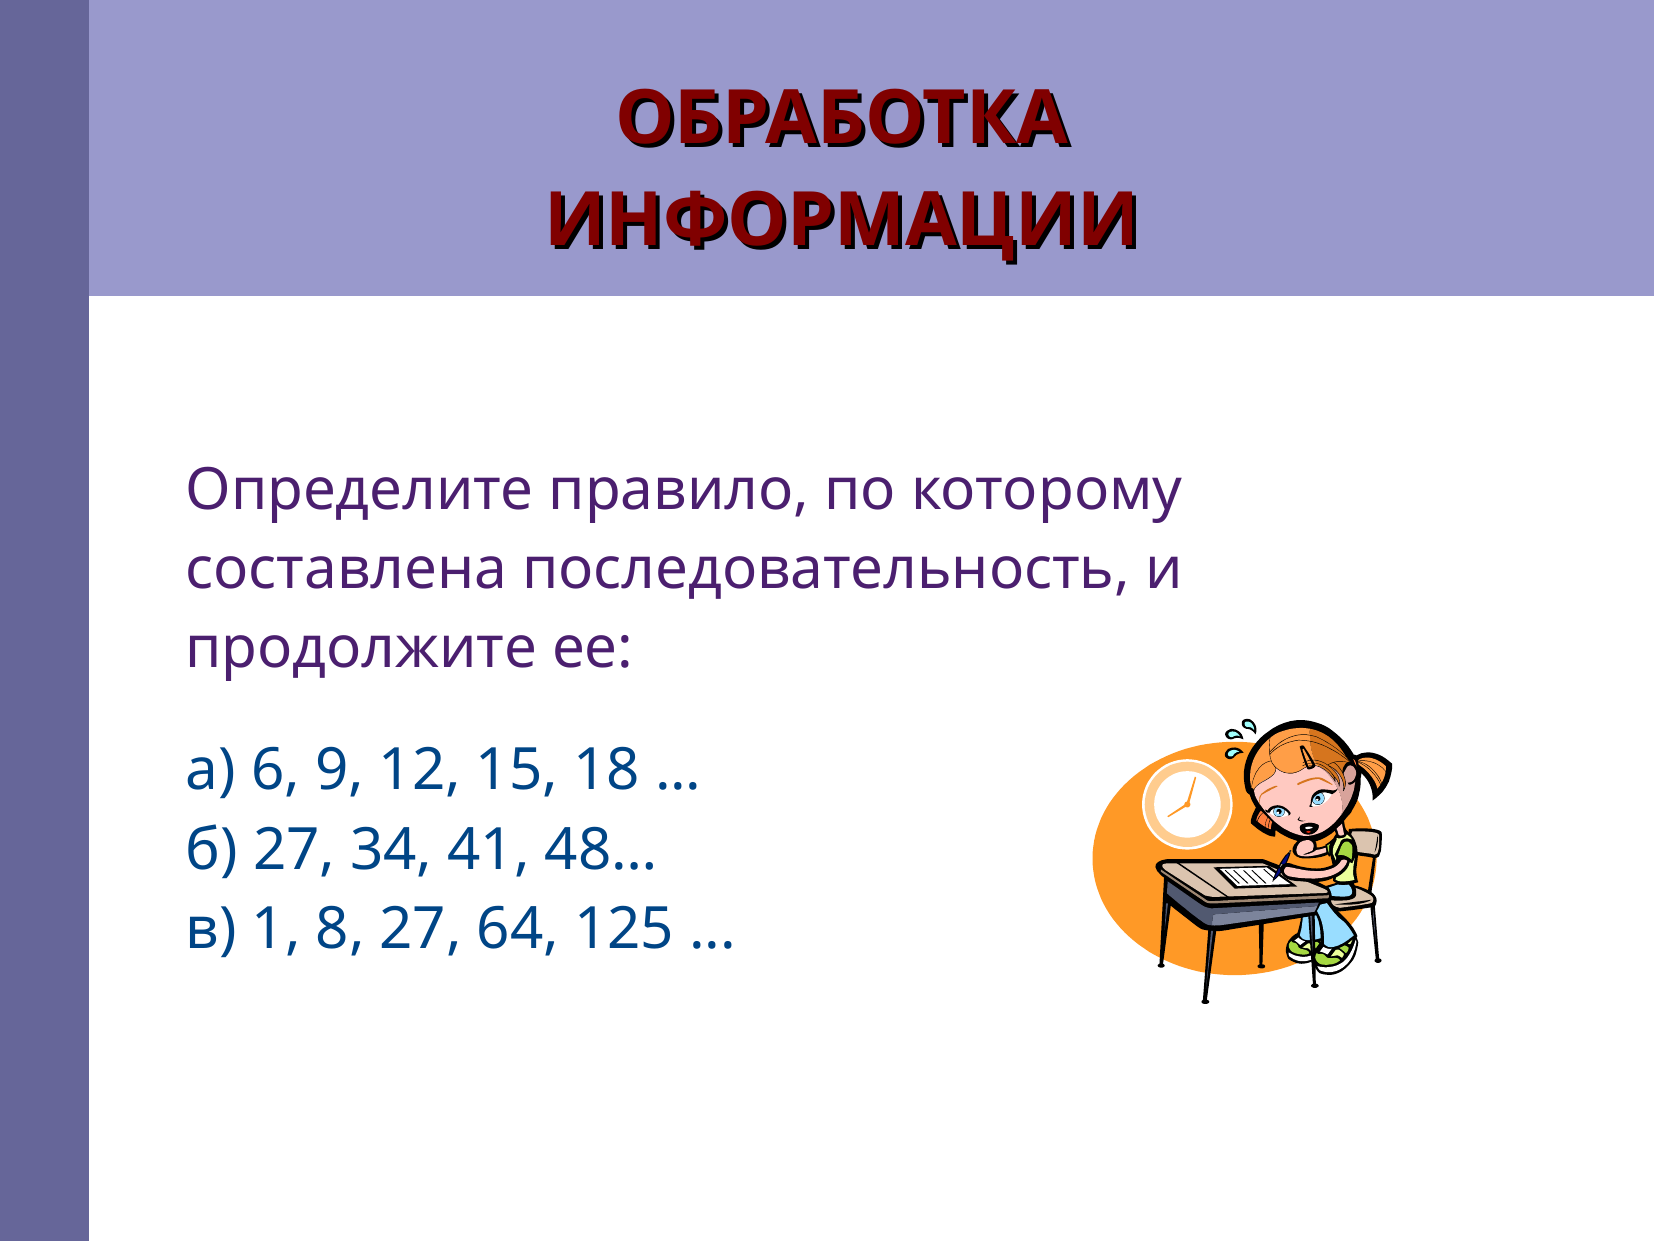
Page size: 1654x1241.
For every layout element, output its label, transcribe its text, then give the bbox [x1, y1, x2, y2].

text_box Определите правило, по которому составлена последовательность, и продолжите ее: а) 6, 9, 12, 15, 18 ... б) 27, 34, 41, 48… в) 1, 8, 27, 64, 125 ... [170, 439, 1506, 974]
text_box ОБРАБОТКА ИНФОРМАЦИИ [295, 55, 1389, 296]
picture [1092, 706, 1393, 1004]
